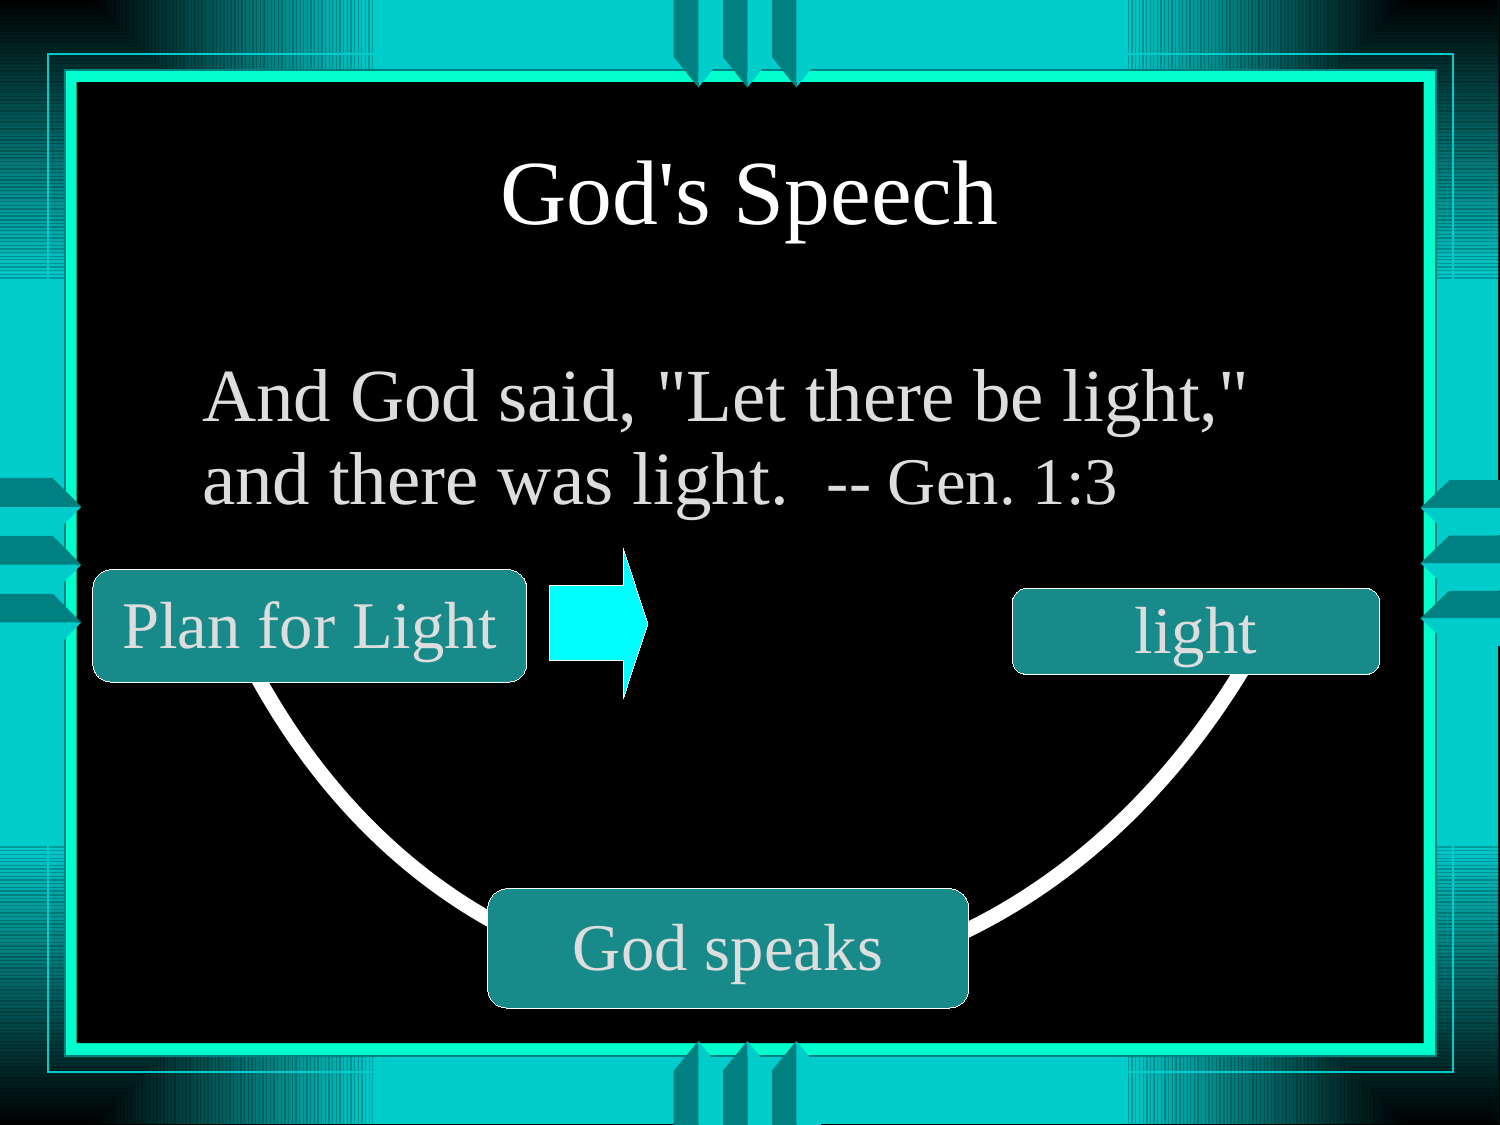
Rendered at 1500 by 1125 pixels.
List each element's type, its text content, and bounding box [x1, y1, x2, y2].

text_box [549, 548, 648, 699]
text_box God speaks [487, 888, 969, 1009]
text_box light [1012, 588, 1380, 675]
text_box And God said, "Let there be light," and there was light. -- Gen. 1:3 [187, 347, 1313, 529]
text_box Plan for Light [92, 569, 527, 683]
title God's Speech [112, 99, 1388, 288]
